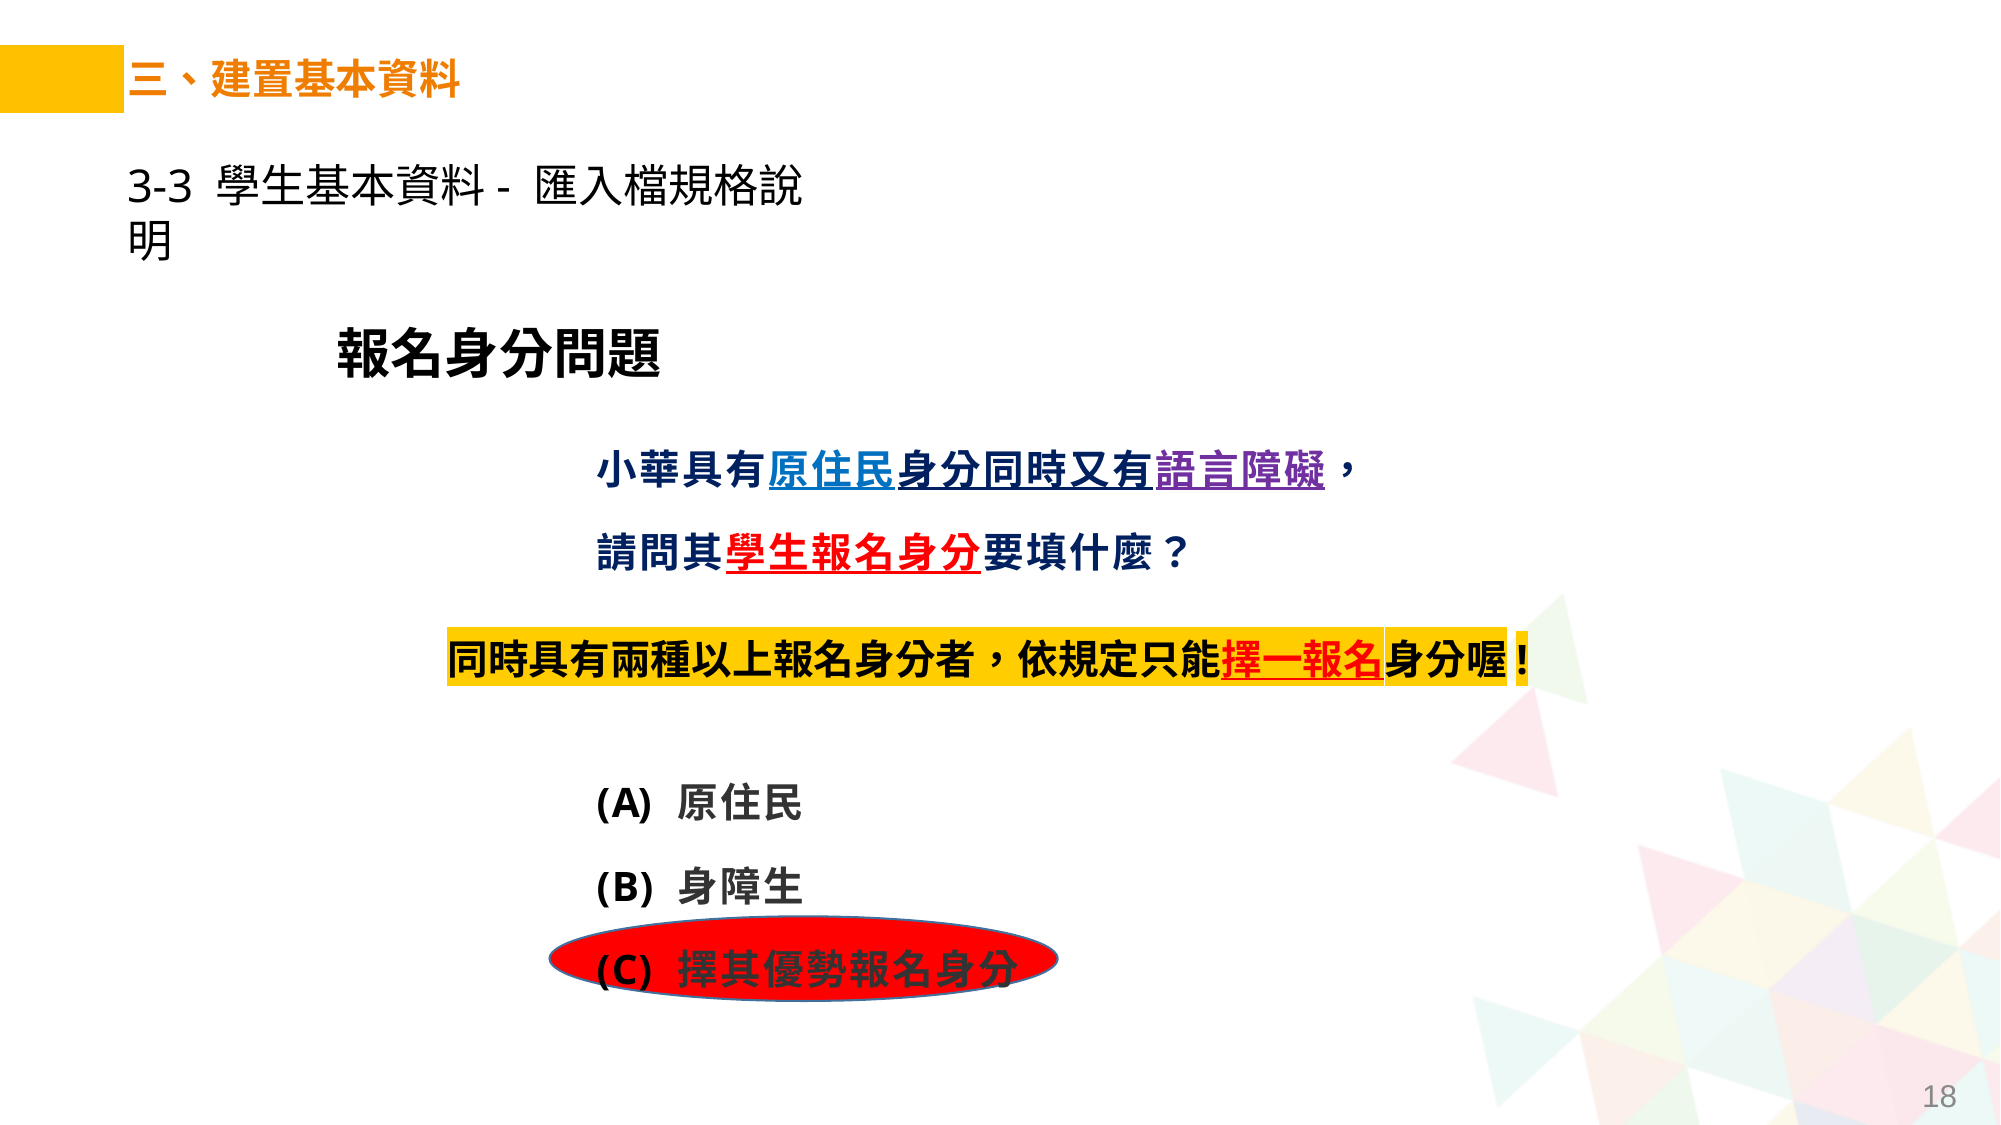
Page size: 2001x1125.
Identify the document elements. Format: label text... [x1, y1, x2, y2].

text_box 小華具有原住民身分同時又有語言障礙， 請問其學生報名身分要填什麼？ 原住民 身障生 擇其優勢報名身分 [581, 695, 1392, 1003]
text_box 三、建置基本資料 [112, 45, 538, 111]
text_box 3-3 學生基本資料- 匯入檔規格說明 [112, 150, 863, 228]
text_box 18 [1907, 1064, 2000, 1125]
text_box [0, 45, 124, 113]
text_box 小華具有原住民身分同時又有語言障礙， 請問其學生報名身分要填什麼？ 原住民 身障生 擇其優勢報名身分 [581, 411, 1392, 621]
text_box [549, 938, 581, 980]
text_box 同時具有兩種以上報名身分者，依規定只能擇一報名身分喔! [420, 621, 1555, 695]
text_box 報名身分問題 [321, 312, 680, 393]
